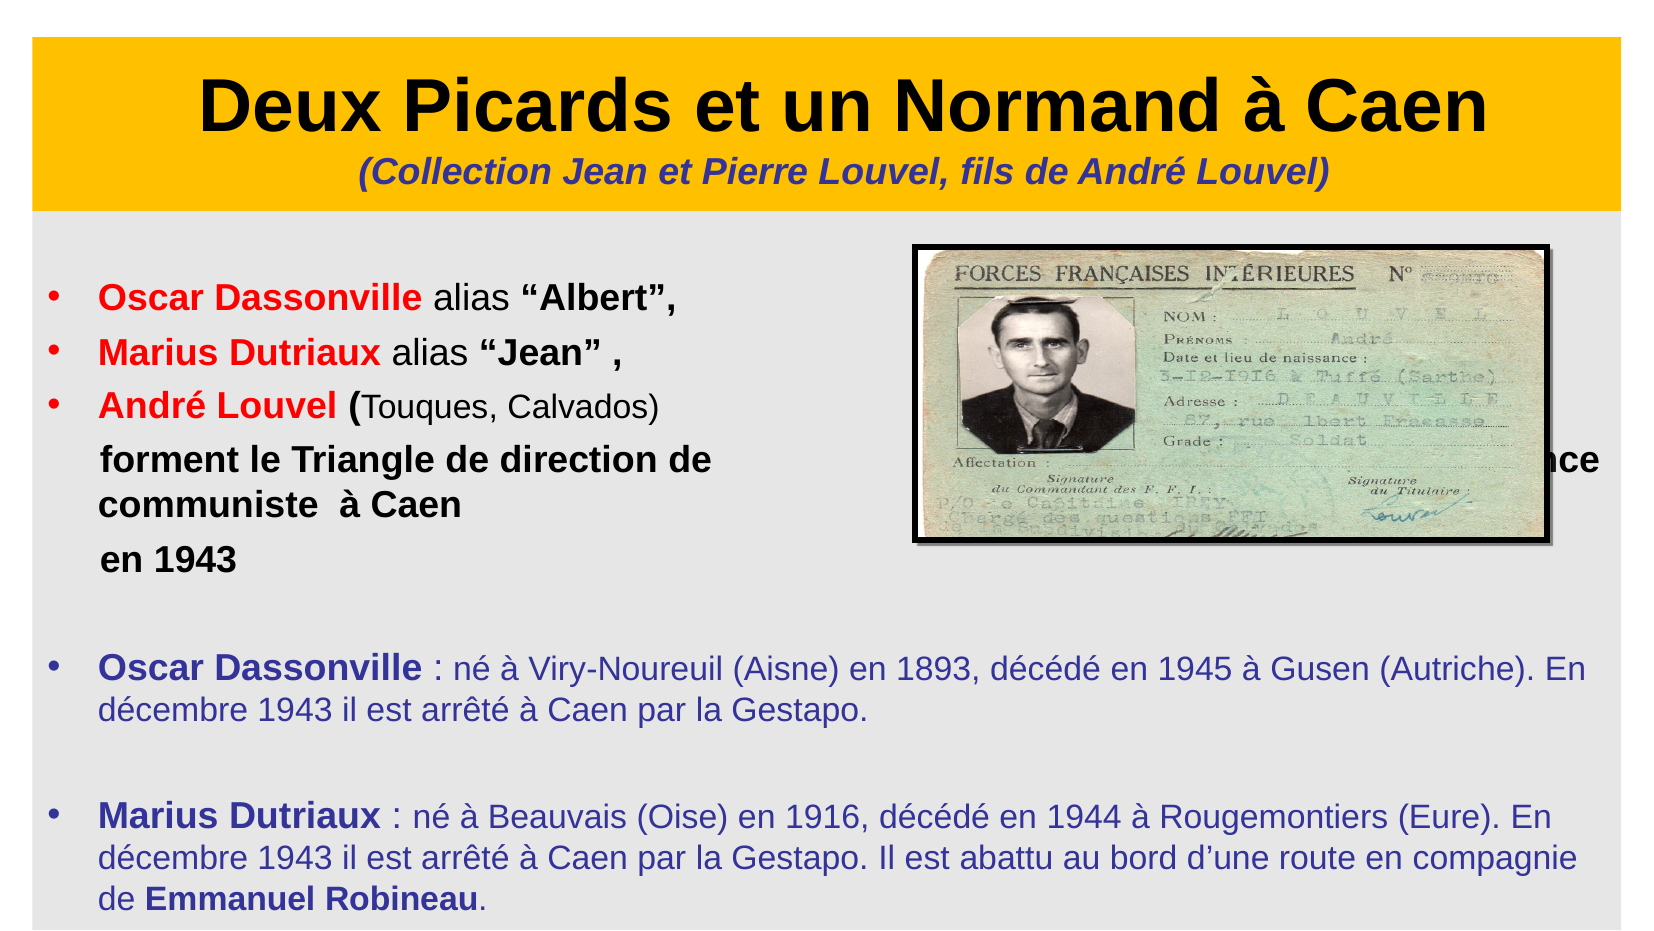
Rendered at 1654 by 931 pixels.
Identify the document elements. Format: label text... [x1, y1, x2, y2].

list Oscar Dassonville alias “Albert”, Marius Dutriaux alias “Jean” , André Louvel (Touques, Calvados) forment le Triangle de direction de la Résistance communiste à Caen en 1943 Oscar Dassonville : né à Viry-Noureuil (Aisne) en 1893, décédé en 1945 à Gusen (Autriche). En décembre 1943 il est arrêté à Caen par la Gestapo. Marius Dutriaux : né à Beauvais (Oise) en 1916, décédé en 1944 à Rougemontiers (Eure). En décembre 1943 il est arrêté à Caen par la Gestapo. Il est abattu au bord d’une route en compagnie de Emmanuel Robineau. [32, 211, 1622, 931]
title Deux Picards et un Normand à Caen (Collection Jean et Pierre Louvel, fils de André Louvel) [32, 37, 1622, 211]
picture [918, 250, 1545, 538]
